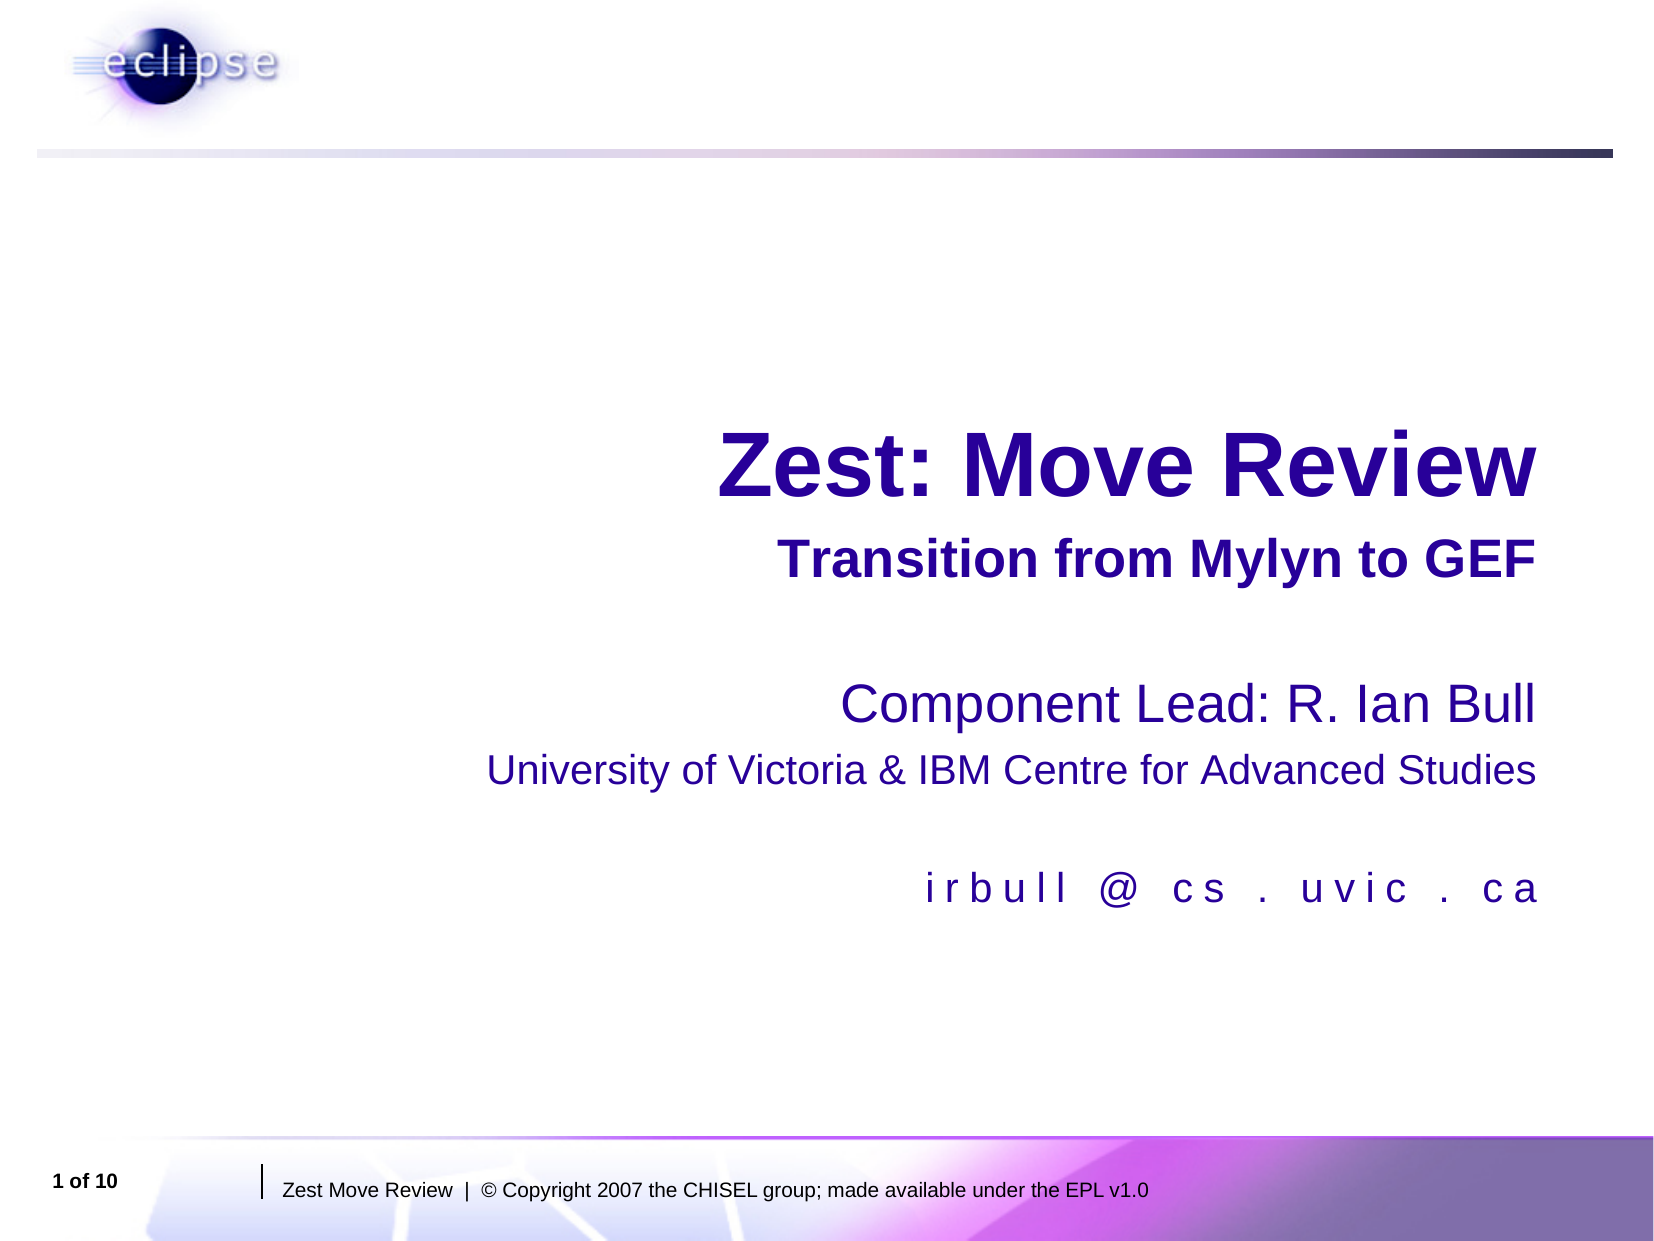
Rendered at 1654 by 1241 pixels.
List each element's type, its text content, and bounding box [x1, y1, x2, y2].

picture [0, 1136, 1654, 1241]
subtitle Zest: Move Review Transition from Mylyn to GEF Component Lead: R. Ian Bull University of Victoria & IBM Centre for Advanced Studies irbull @ cs . uvic . ca [138, 187, 1538, 1137]
picture [64, 0, 299, 144]
picture [37, 149, 1613, 158]
